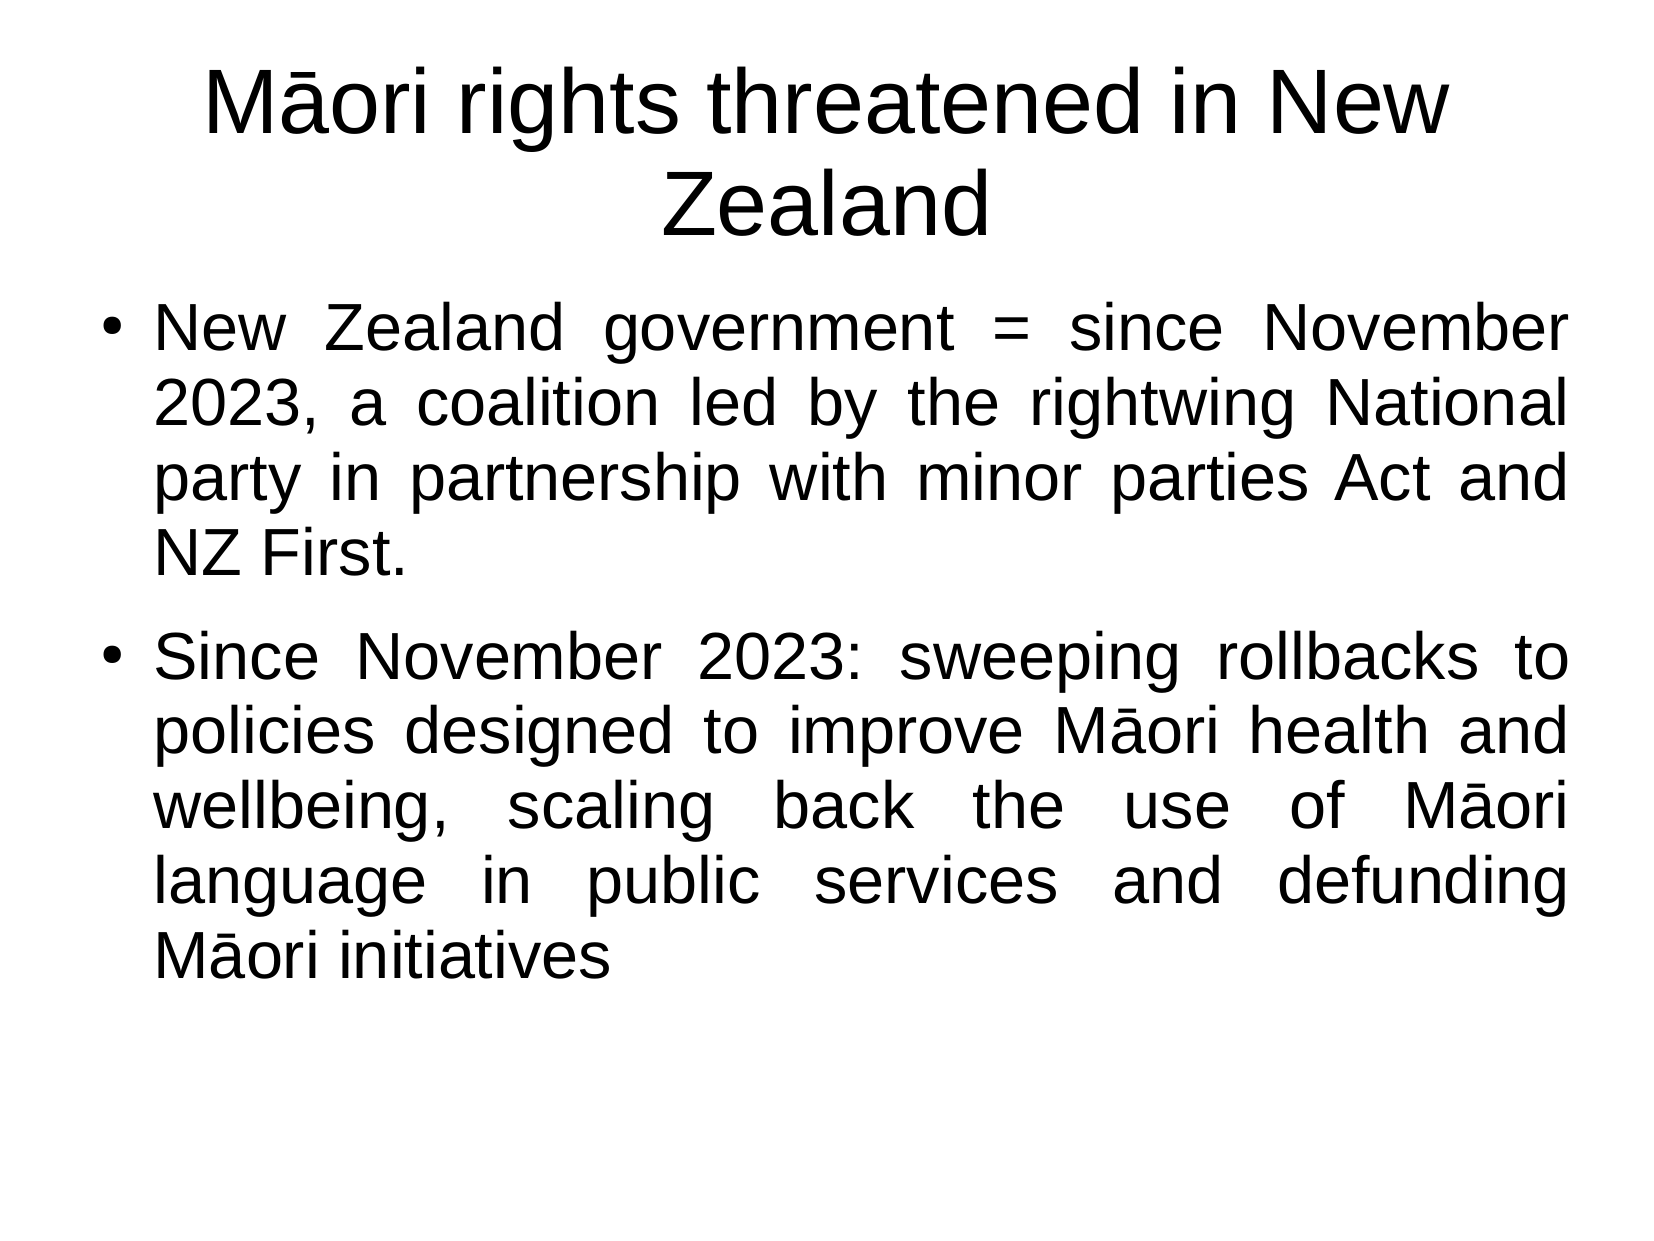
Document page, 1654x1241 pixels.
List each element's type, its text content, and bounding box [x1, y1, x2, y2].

title Māori rights threatened in New Zealand [82, 49, 1571, 257]
list New Zealand government = since November 2023, a coalition led by the rightwing National party in partnership with minor parties Act and NZ First. Since November 2023: sweeping rollbacks to policies designed to improve Māori health and wellbeing, scaling back the use of Māori language in public services and defunding Māori initiatives [82, 290, 1571, 1109]
